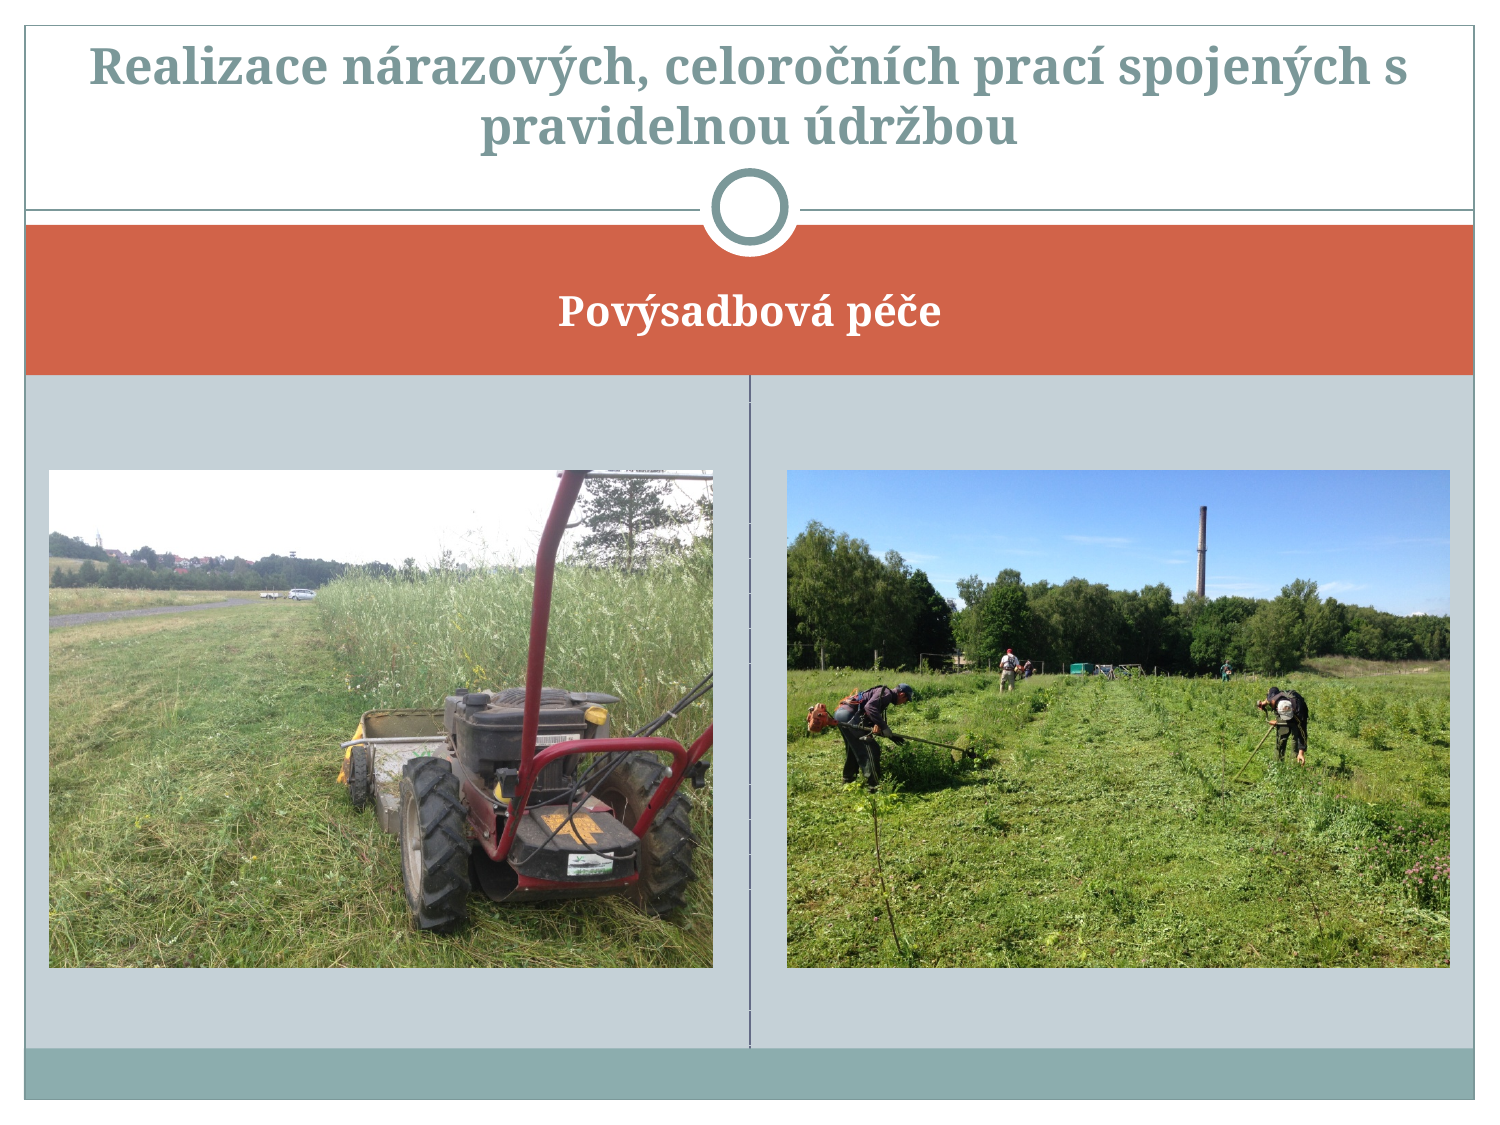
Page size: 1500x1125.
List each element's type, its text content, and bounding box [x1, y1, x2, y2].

picture [787, 470, 1450, 968]
picture [49, 470, 713, 968]
list Povýsadbová péče [49, 249, 1447, 371]
title Realizace nárazových, celoročních prací spojených s pravidelnou údržbou [49, 37, 1450, 162]
